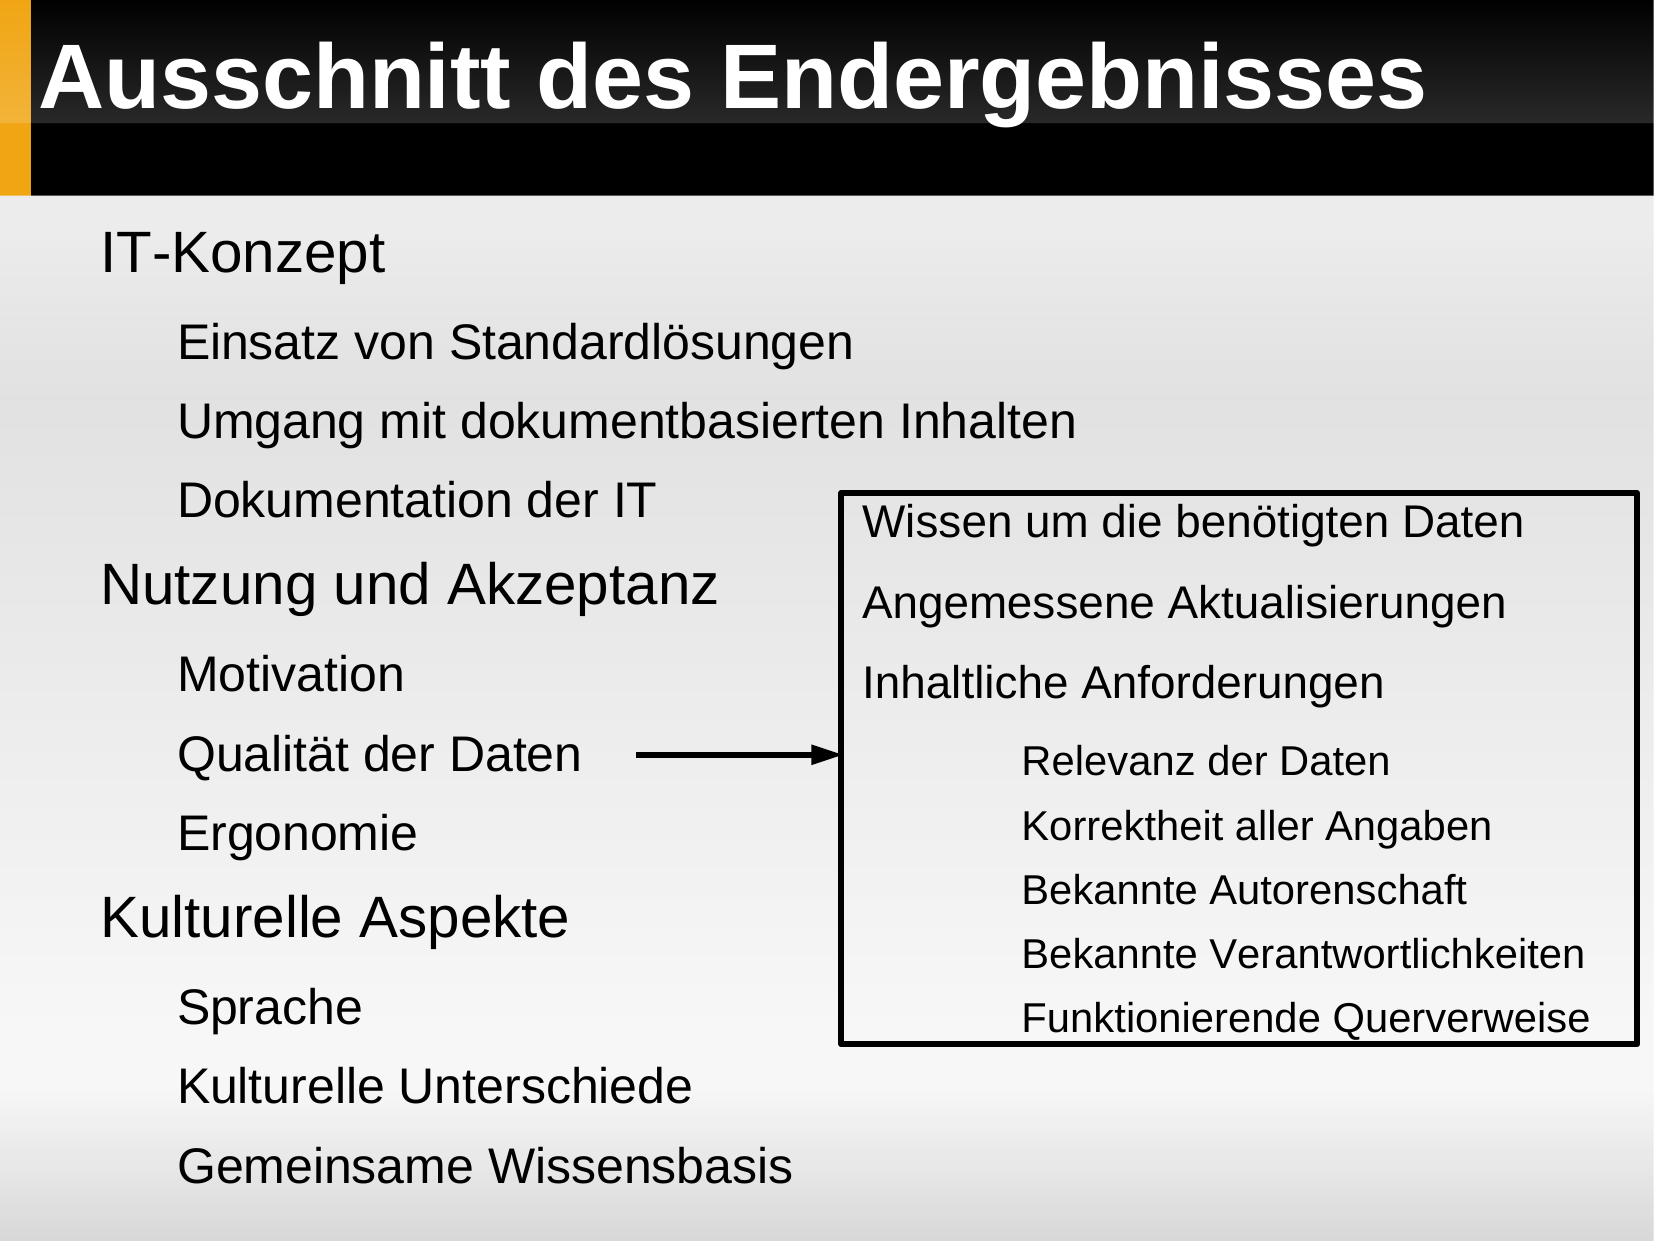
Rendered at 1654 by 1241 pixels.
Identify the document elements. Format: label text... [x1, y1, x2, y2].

list IT-Konzept Einsatz von Standardlösungen Umgang mit dokumentbasierten Inhalten Dokumentation der IT Nutzung und Akzeptanz Motivation Qualität der Daten Ergonomie Kulturelle Aspekte Sprache Kulturelle Unterschiede Gemeinsame Wissensbasis [82, 219, 1154, 1194]
list Wissen um die benötigten Daten Angemessene Aktualisierungen Inhaltliche Anforderungen Relevanz der Daten Korrektheit aller Angaben Bekannte Autorenschaft Bekannte Verantwortlichkeiten Funktionierende Querverweise [841, 492, 1638, 1045]
title Ausschnitt des Endergebnisses [38, 0, 1616, 174]
picture [0, 0, 1654, 1241]
